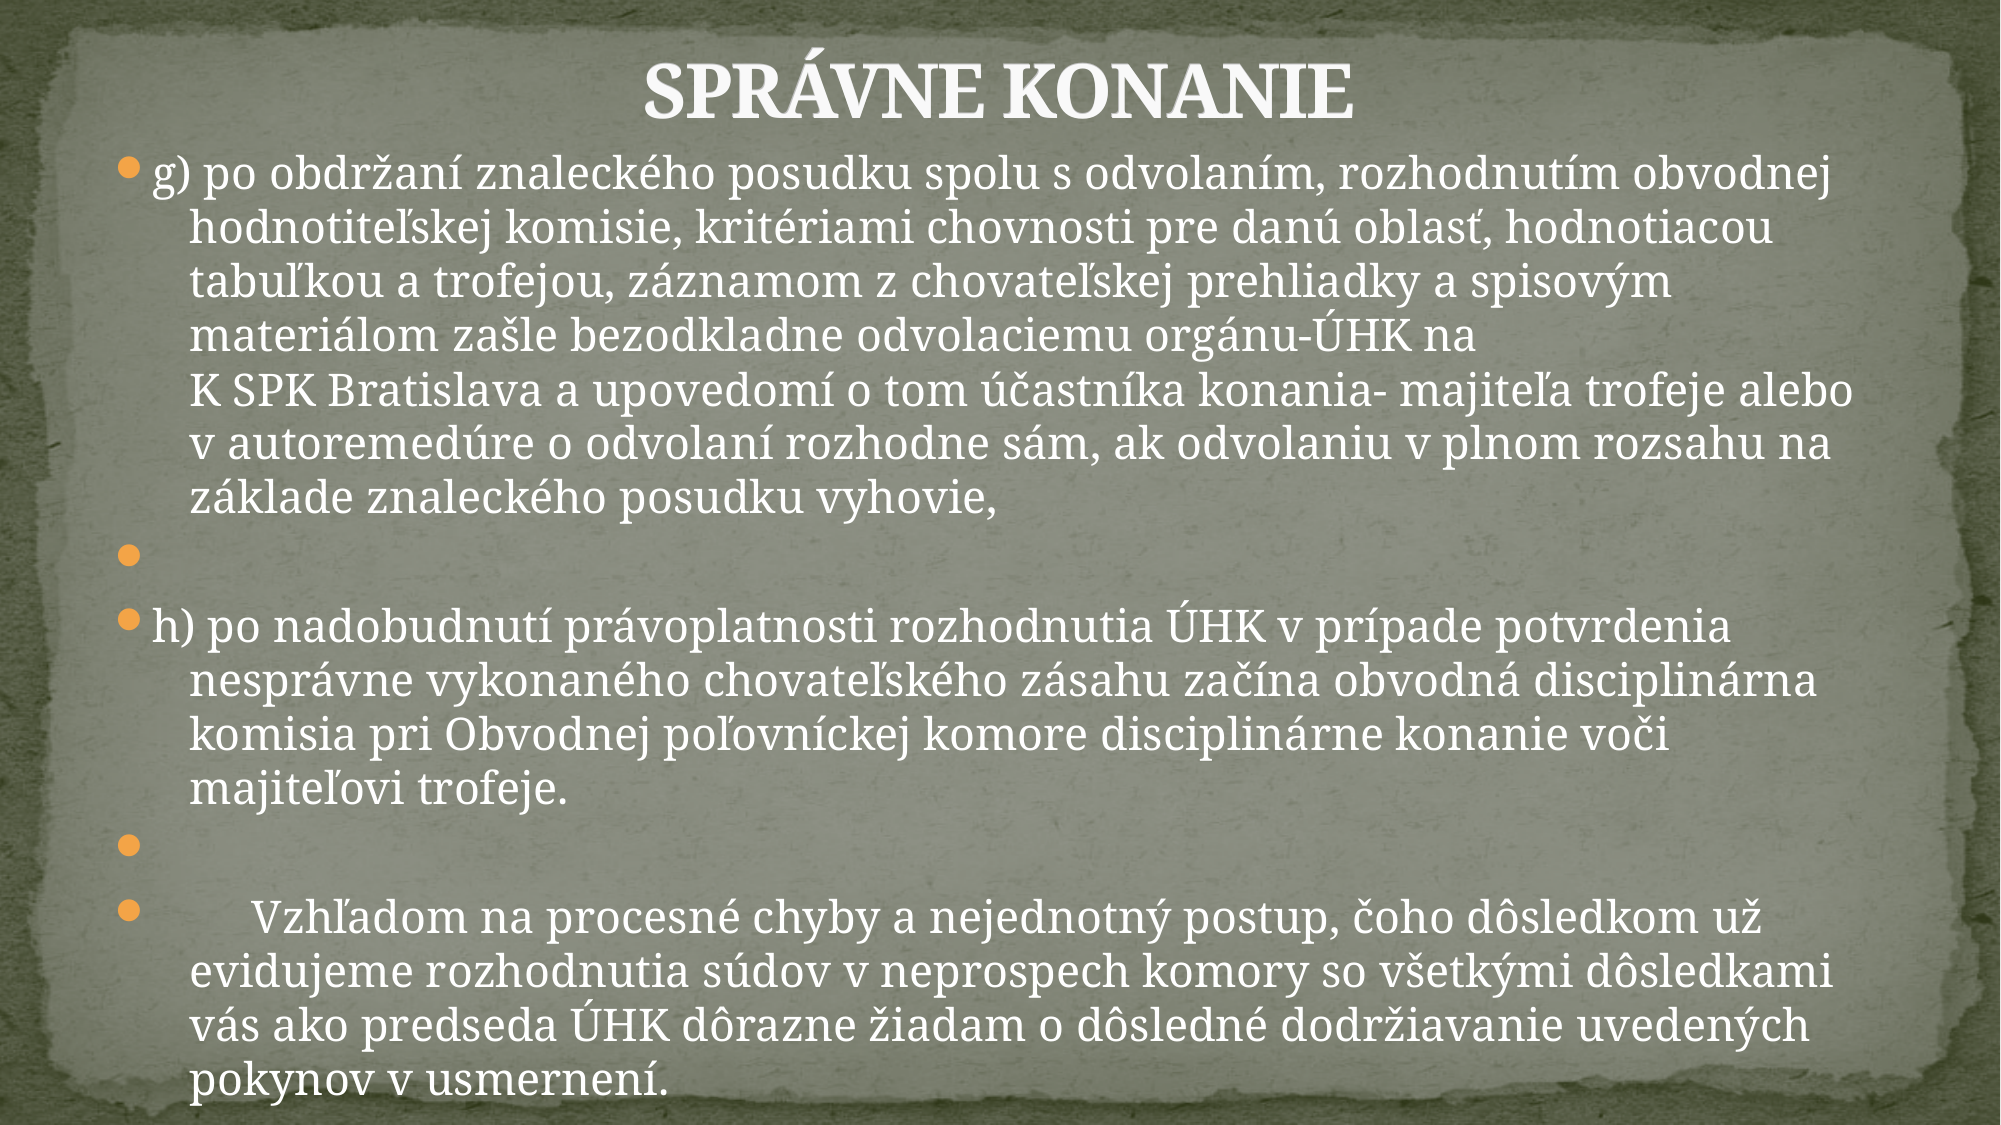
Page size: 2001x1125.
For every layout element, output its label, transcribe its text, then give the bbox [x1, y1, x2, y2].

list g) po obdržaní znaleckého posudku spolu s odvolaním, rozhodnutím obvodnej hodnotiteľskej komisie, kritériami chovnosti pre danú oblasť, hodnotiacou tabuľkou a trofejou, záznamom z chovateľskej prehliadky a spisovým materiálom zašle bezodkladne odvolaciemu orgánu-ÚHK na K SPK Bratislava a upovedomí o tom účastníka konania- majiteľa trofeje alebo v autoremedúre o odvolaní rozhodne sám, ak odvolaniu v plnom rozsahu na základe znaleckého posudku vyhovie, h) po nadobudnutí právoplatnosti rozhodnutia ÚHK v prípade potvrdenia nesprávne vykonaného chovateľského zásahu začína obvodná disciplinárna komisia pri Obvodnej poľovníckej komore disciplinárne konanie voči majiteľovi trofeje. Vzhľadom na procesné chyby a nejednotný postup, čoho dôsledkom už evidujeme rozhodnutia súdov v neprospech komory so všetkými dôsledkami vás ako predseda ÚHK dôrazne žiadam o dôsledné dodržiavanie uvedených pokynov v usmernení. [99, 141, 1900, 1116]
title SPRÁVNE KONANIE [99, 24, 1900, 141]
